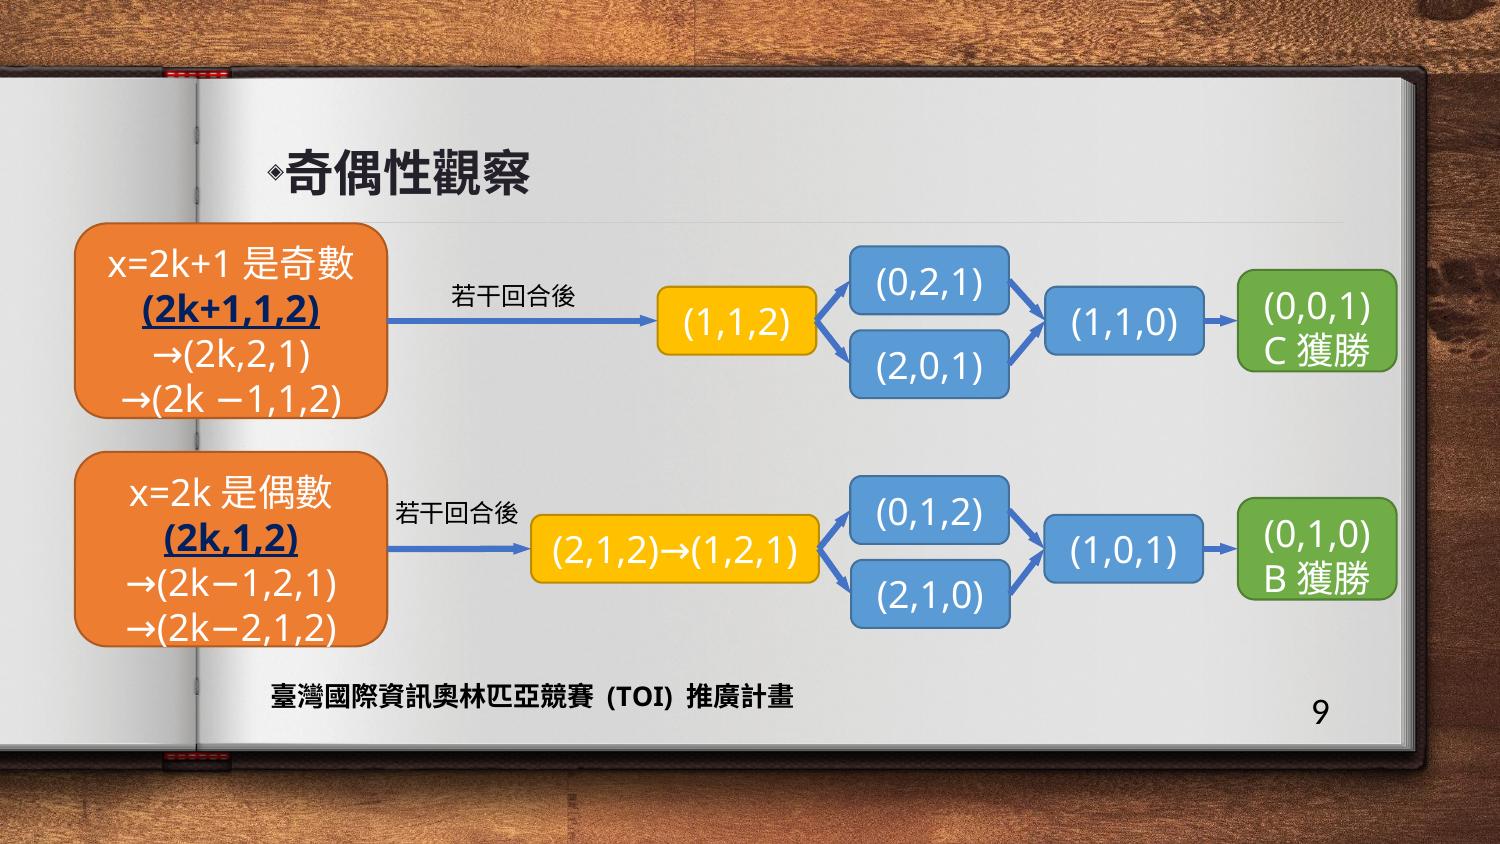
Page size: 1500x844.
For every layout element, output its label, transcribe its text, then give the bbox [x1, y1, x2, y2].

text_box (1,0,1) [1044, 514, 1204, 583]
text_box x=2k+1是奇數 (2k+1,1,2) →(2k,2,1) →(2k −1,1,2) [74, 223, 388, 418]
text_box 若干回合後 [379, 489, 539, 536]
text_box x=2k是偶數 (2k,1,2) →(2k−1,2,1) →(2k−2,1,2) [74, 451, 388, 647]
text_box (1,1,0) [1045, 286, 1204, 355]
text_box (0,0,1) C獲勝 [1237, 269, 1397, 372]
text_box (0,1,2) [850, 476, 1009, 544]
text_box (2,1,0) [851, 560, 1010, 628]
text_box 若干回合後 [436, 273, 596, 319]
text_box [1295, 672, 1386, 737]
text_box (1,1,2) [657, 286, 817, 355]
text_box (2,1,2)→(1,2,1) [531, 514, 819, 583]
text_box (0,1,0) B獲勝 [1237, 498, 1397, 600]
text_box (2,0,1) [850, 330, 1009, 399]
text_box (0,2,1) [850, 246, 1009, 315]
list 奇偶性觀察 [252, 126, 1194, 216]
